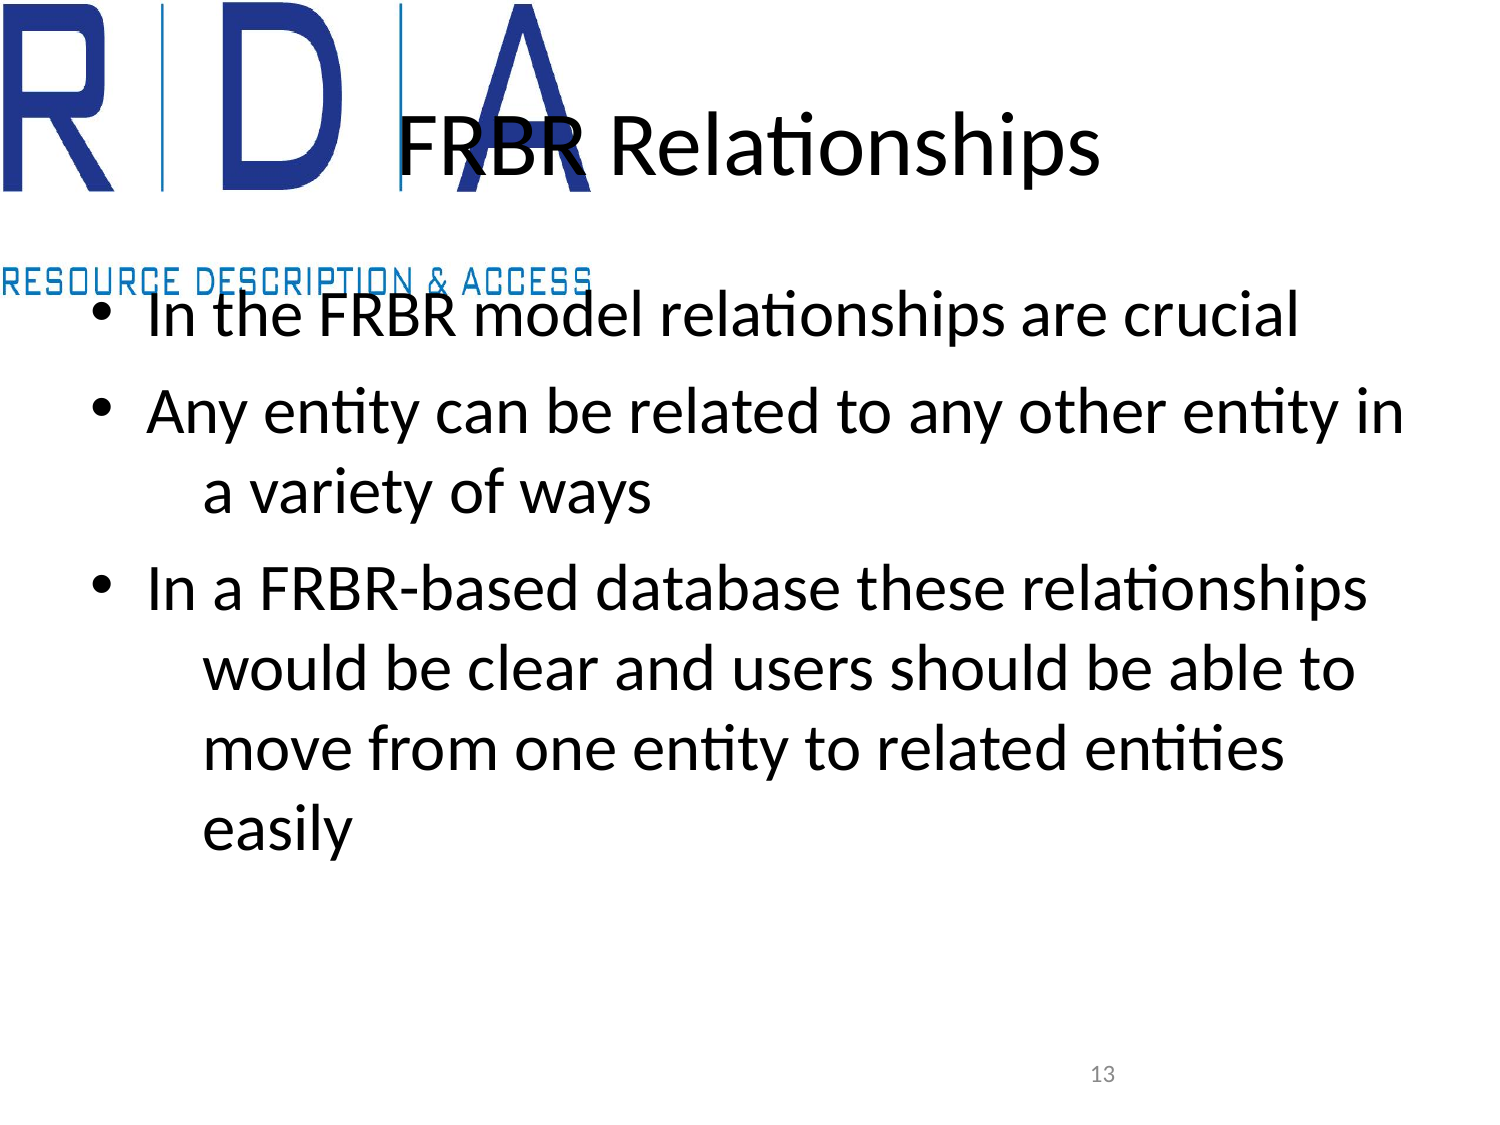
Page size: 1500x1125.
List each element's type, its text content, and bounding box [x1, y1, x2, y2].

list In the FRBR model relationships are crucial Any entity can be related to any other entity in a variety of ways In a FRBR-based database these relationships would be clear and users should be able to move from one entity to related entities easily [75, 262, 1426, 1005]
text_box 13 [1074, 1042, 1426, 1103]
title FRBR Relationships [75, 45, 1426, 233]
